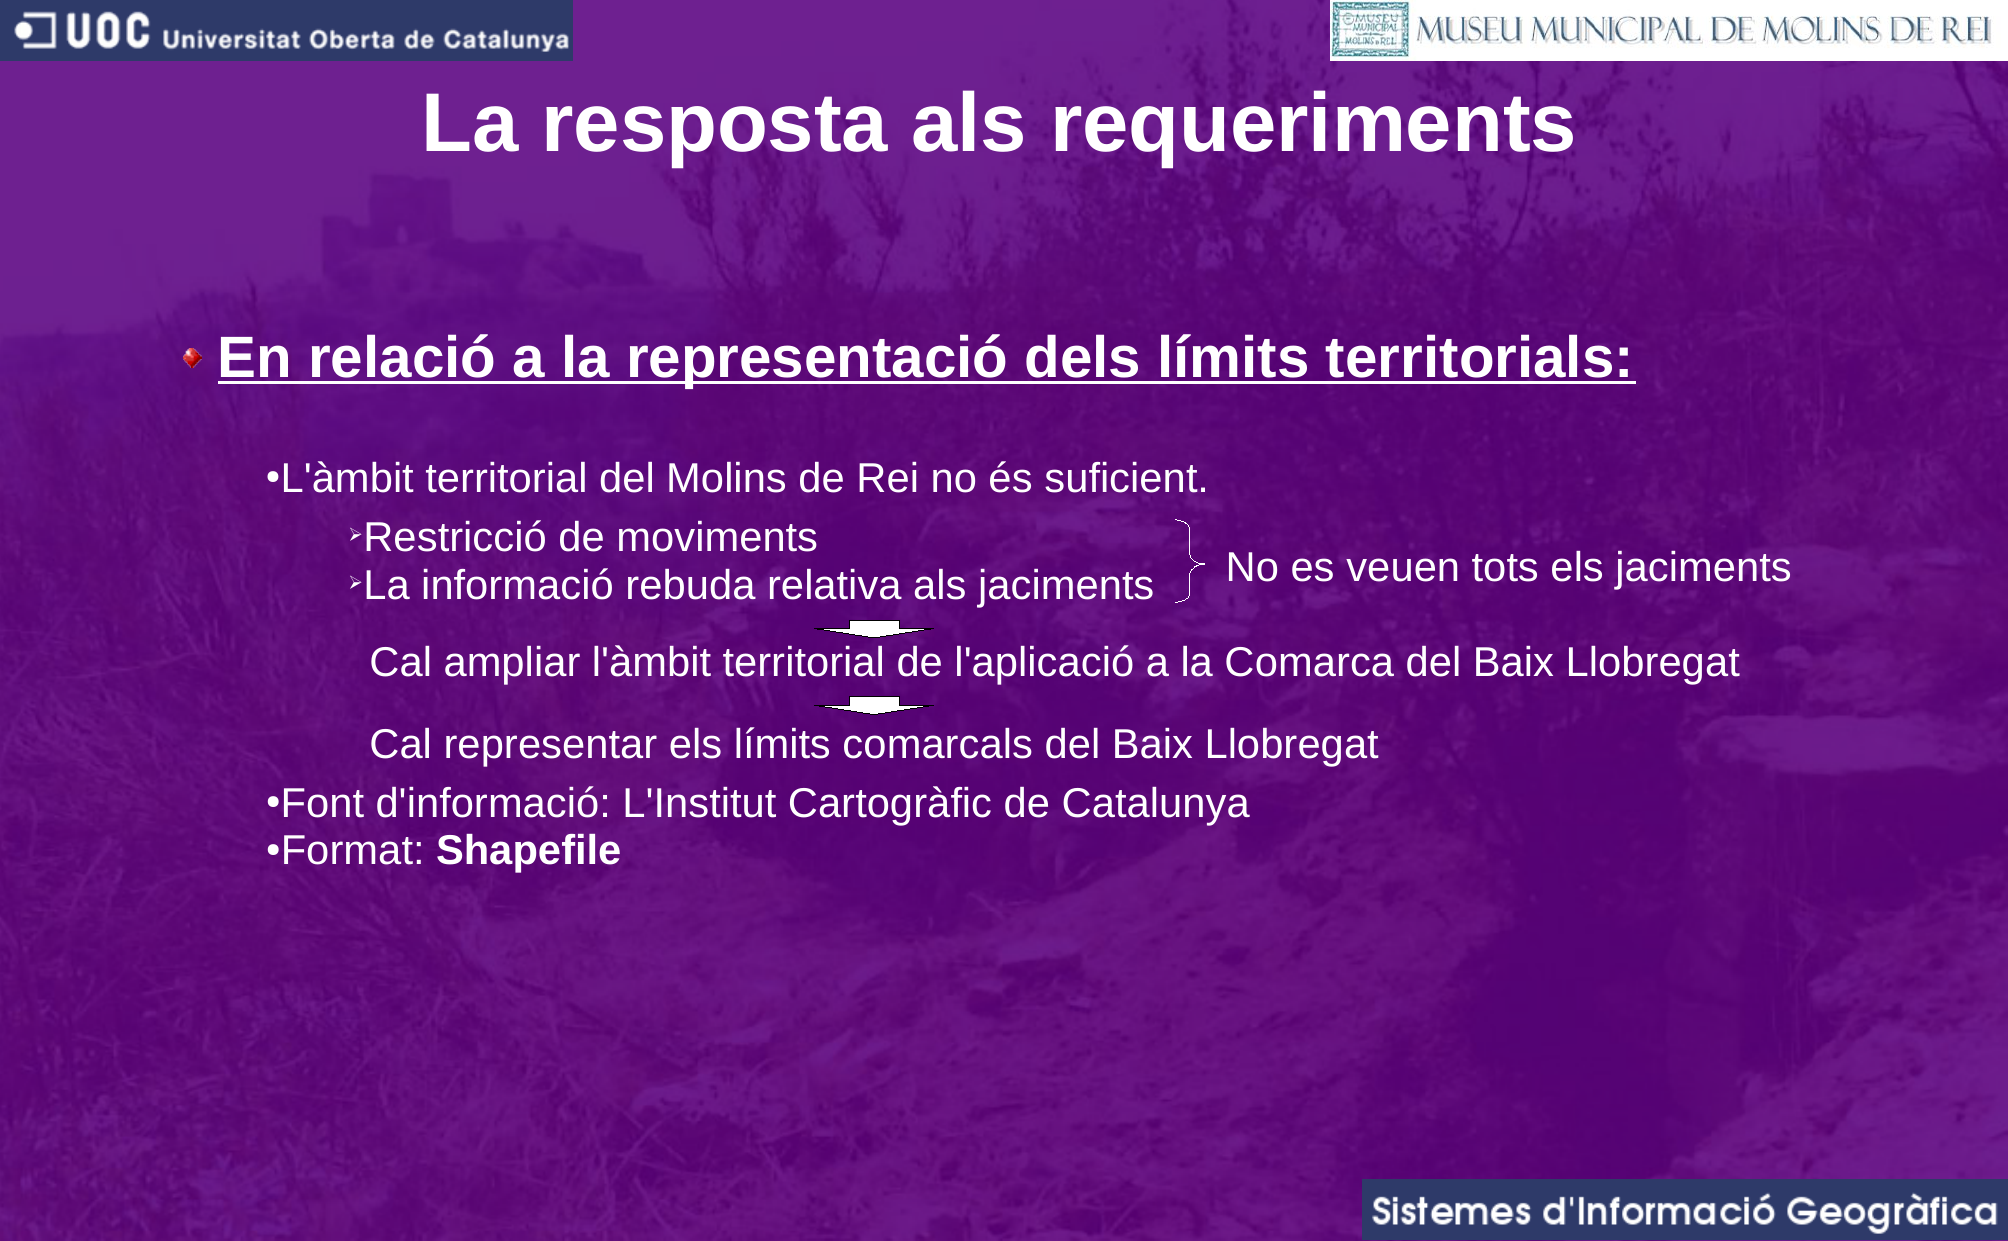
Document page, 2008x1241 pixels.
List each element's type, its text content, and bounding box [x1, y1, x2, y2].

text_box No es veuen tots els jaciments [1195, 536, 1807, 598]
text_box Cal ampliar l'àmbit territorial de l'aplicació a la Comarca del Baix Llobregat [339, 630, 1756, 693]
text_box [814, 620, 934, 638]
text_box La informació rebuda relativa als jaciments [333, 554, 1171, 616]
text_box La resposta als requeriments [388, 69, 1593, 178]
text_box En relació a la representació dels límits territorials: [168, 317, 1651, 398]
text_box Cal representar els límits comarcals del Baix Llobregat [339, 713, 1395, 775]
text_box [814, 696, 934, 715]
text_box L'àmbit territorial del Molins de Rei no és suficient. [250, 447, 1225, 510]
text_box Restricció de moviments [333, 506, 834, 554]
text_box Format: Shapefile [251, 819, 637, 882]
picture [0, 0, 2008, 1241]
text_box Font d'informació: L'Institut Cartogràfic de Catalunya [250, 772, 1266, 834]
